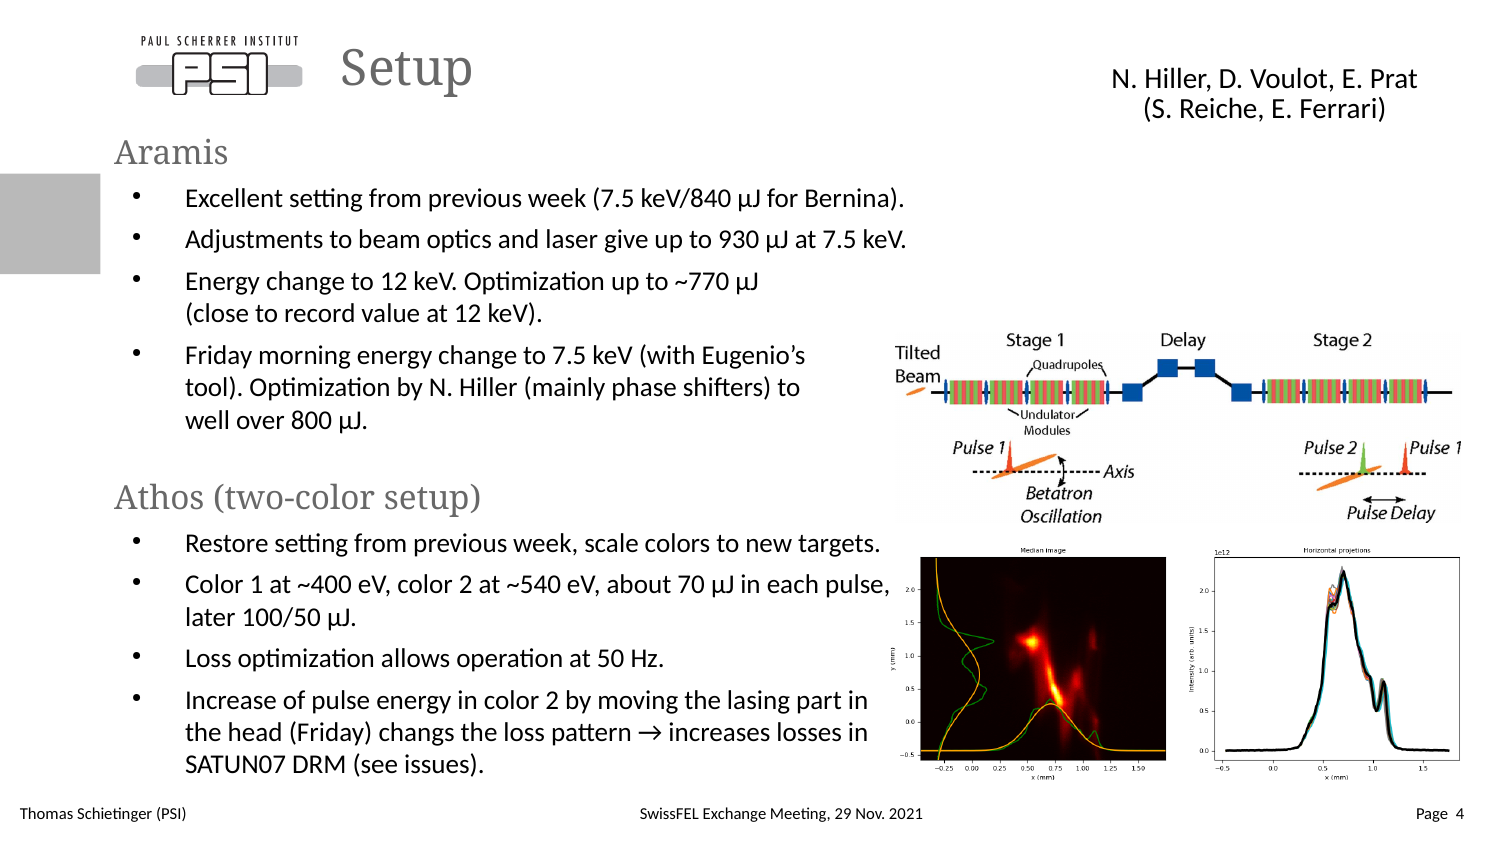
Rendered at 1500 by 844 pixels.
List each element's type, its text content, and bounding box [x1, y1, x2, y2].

list Aramis Excellent setting from previous week (7.5 keV/840 µJ for Bernina). Adjustments to beam optics and laser give up to 930 µJ at 7.5 keV. Energy change to 12 keV. Optimization up to ~770 µJ (close to record value at 12 keV). Friday morning energy change to 7.5 keV (with Eugenio’s tool). Optimization by N. Hiller (mainly phase shifters) to well over 800 µJ. Athos (two-color setup) Restore setting from previous week, scale colors to new targets. Color 1 at ~400 eV, color 2 at ~540 eV, about 70 µJ in each pulse, later 100/50 µJ. Loss optimization allows operation at 50 Hz. Increase of pulse energy in color 2 by moving the lasing part in the head (Friday) changs the loss pattern → increases losses in SATUN07 DRM (see issues). [114, 131, 1323, 737]
text_box N. Hiller, D. Voulot, E. Prat (S. Reiche, E. Ferrari) [1096, 59, 1434, 133]
title Setup [340, 35, 1442, 98]
picture [890, 541, 1461, 780]
picture [895, 332, 1461, 523]
